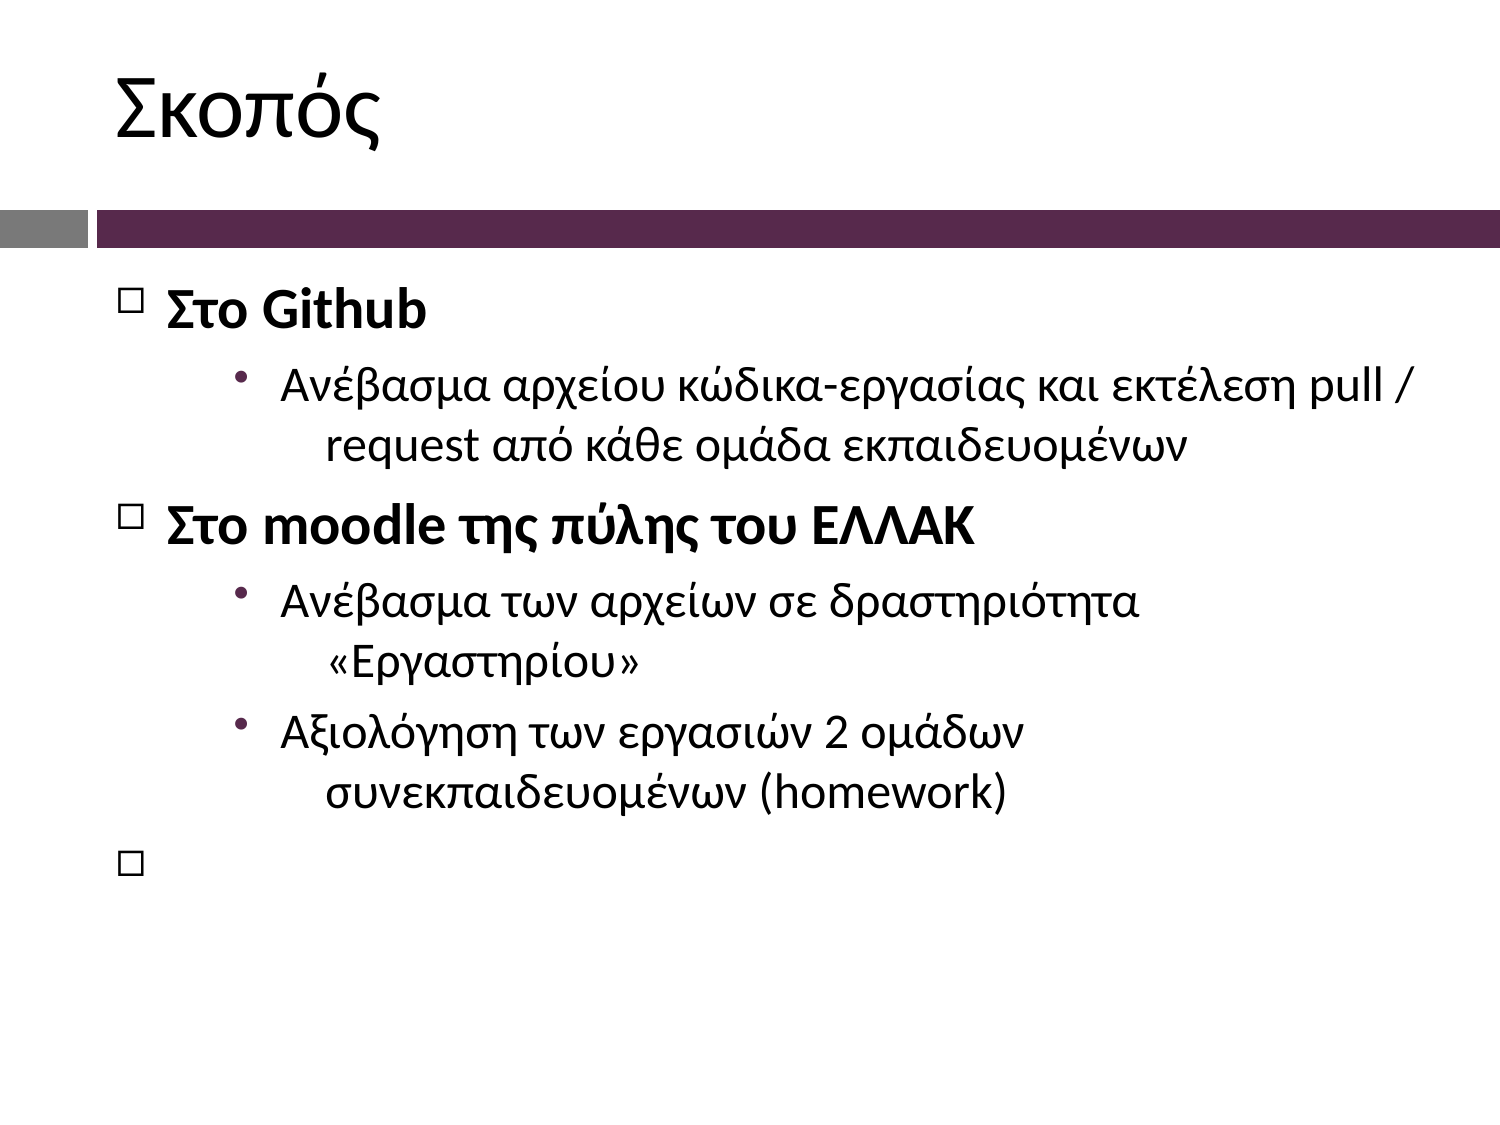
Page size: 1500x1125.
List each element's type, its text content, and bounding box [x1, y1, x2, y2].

title Σκοπός [100, 19, 1438, 182]
list Στο Github Ανέβασμα αρχείου κώδικα-εργασίας και εκτέλεση pull / request από κάθε ομάδα εκπαιδευομένων Στο moodle της πύλης του ΕΛΛΑΚ Ανέβασμα των αρχείων σε δραστηριότητα «Εργαστηρίου» Αξιολόγηση των εργασιών 2 ομάδων συνεκπαιδευομένων (homework) [100, 262, 1438, 1000]
